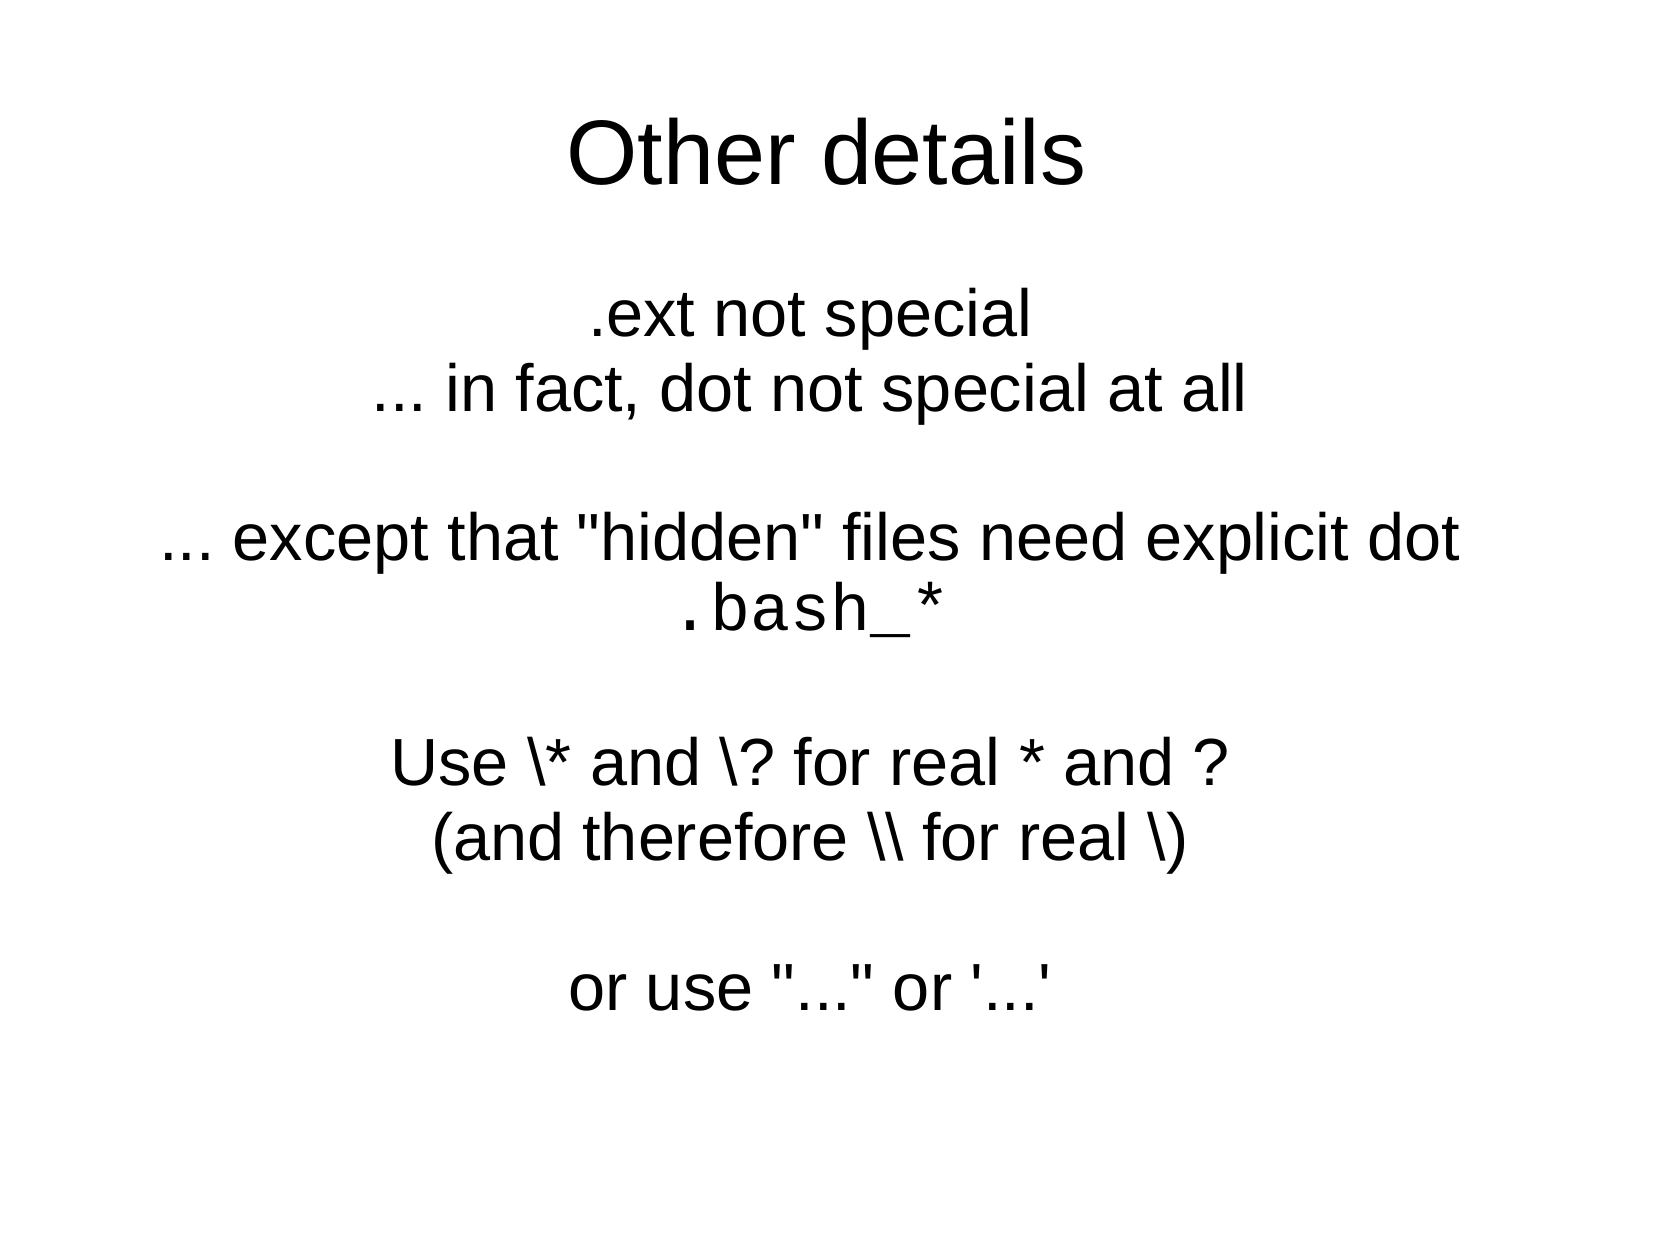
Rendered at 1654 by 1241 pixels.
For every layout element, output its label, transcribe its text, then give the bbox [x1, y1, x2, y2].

title Other details [82, 49, 1571, 257]
text_box .ext not special ... in fact, dot not special at all ... except that "hidden" files need explicit dot .bash_* Use \* and \? for real * and ? (and therefore \\ for real \) or use "..." or '...' [82, 275, 1538, 1025]
